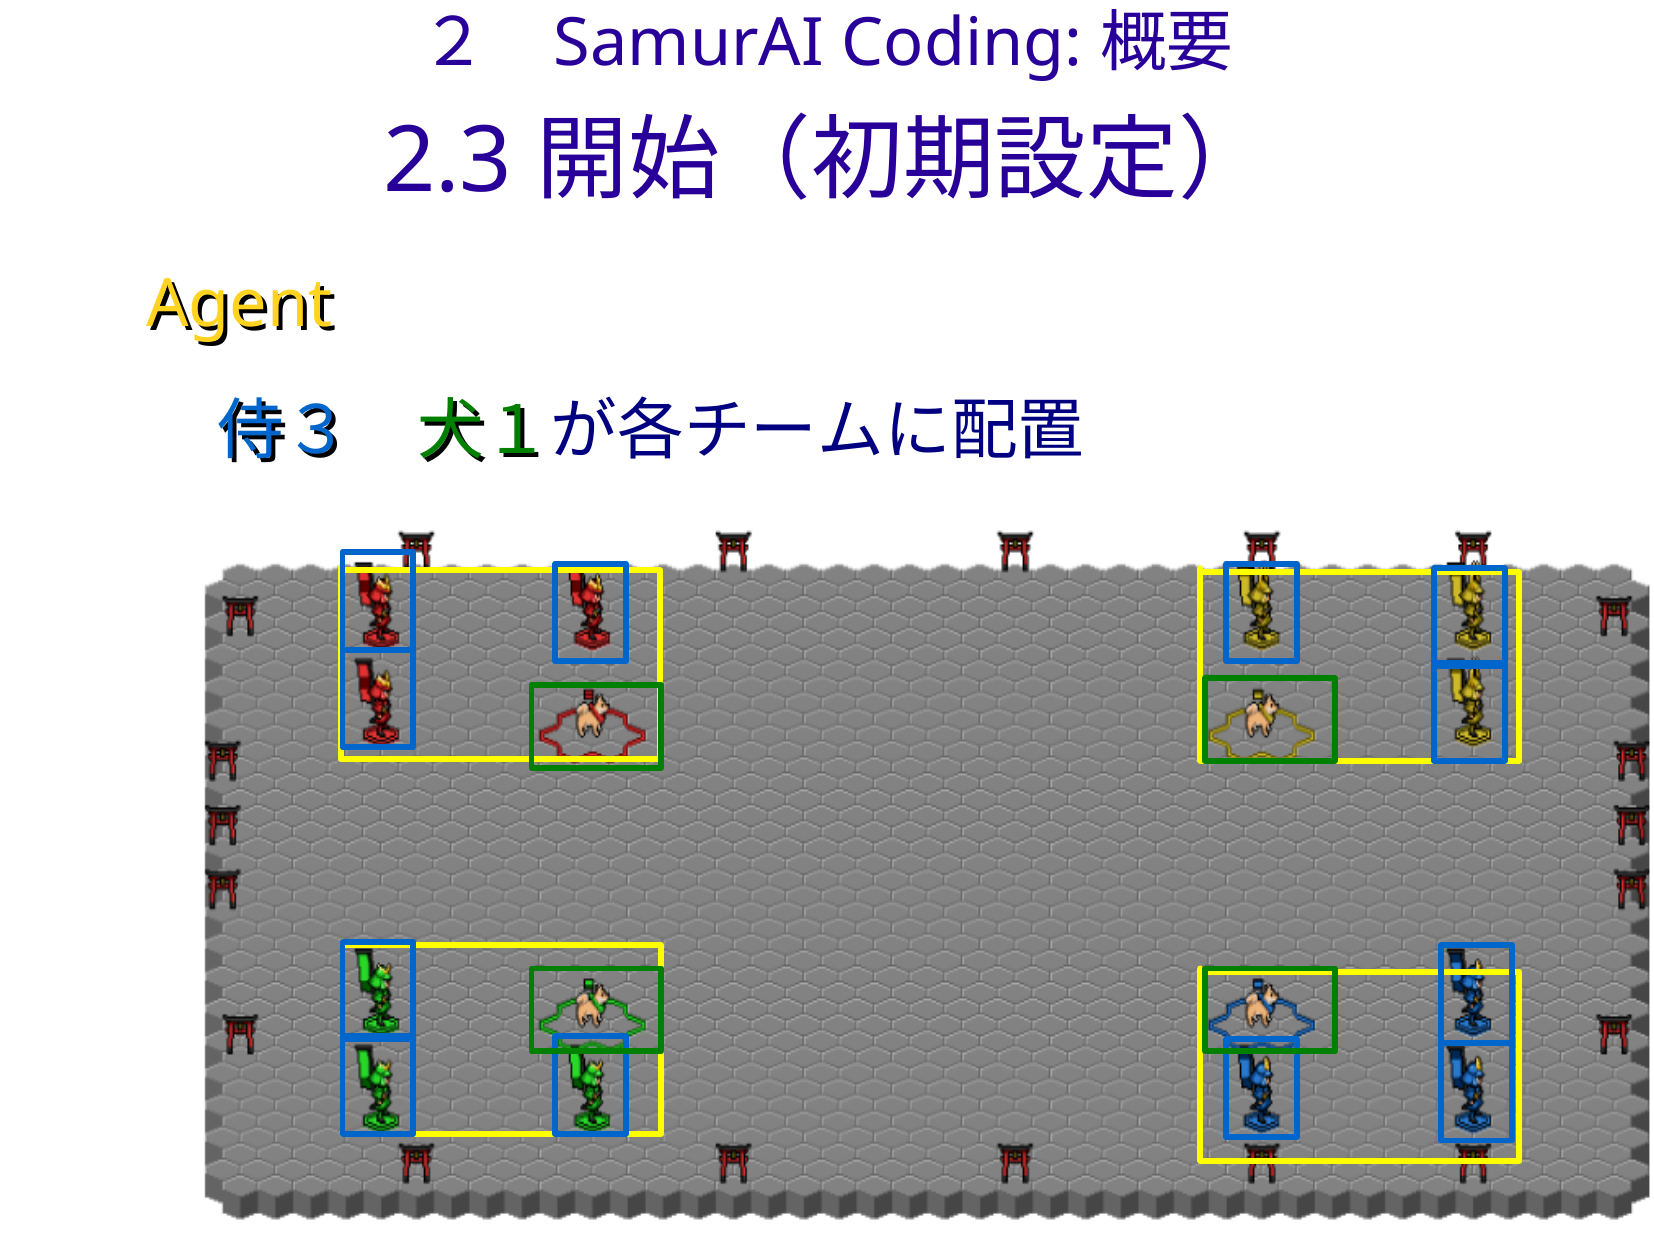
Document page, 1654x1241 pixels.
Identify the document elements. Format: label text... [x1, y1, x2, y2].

list Agent 侍３ 犬１が各チームに配置 [146, 135, 1599, 840]
picture [189, 525, 1654, 1222]
title ２ SamurAI Coding: 概要 2.3 開始（初期設定） [82, 0, 1571, 208]
